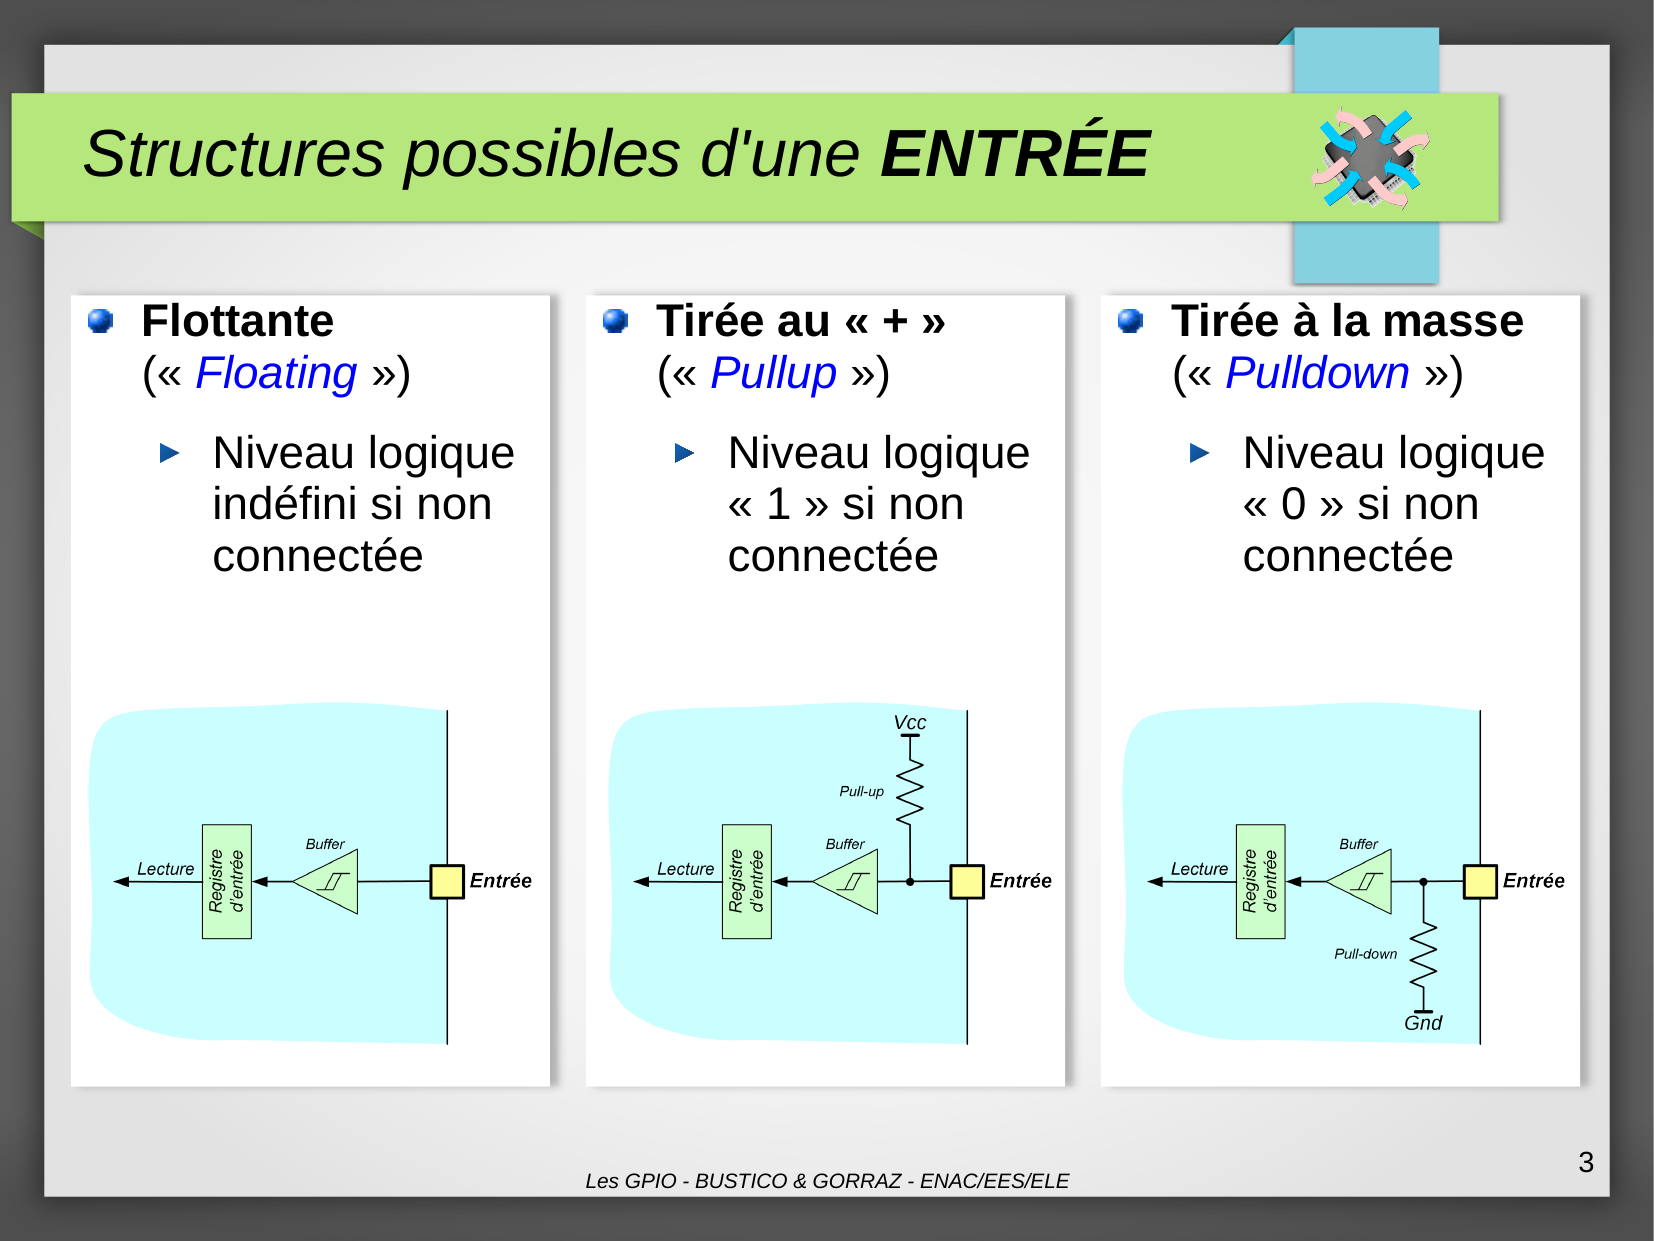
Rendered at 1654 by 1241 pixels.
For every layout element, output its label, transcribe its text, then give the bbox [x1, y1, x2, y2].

title Structures possibles d'une ENTRÉE [82, 94, 1264, 213]
list Flottante (« Floating ») Niveau logique indéfini si non connectée [70, 295, 550, 1087]
list Tirée au « + » (« Pullup ») Niveau logique « 1 » si non connectée [585, 295, 1066, 1087]
list Tirée à la masse (« Pulldown ») Niveau logique « 0 » si non connectée [1100, 295, 1581, 1087]
picture [0, 0, 1654, 1241]
